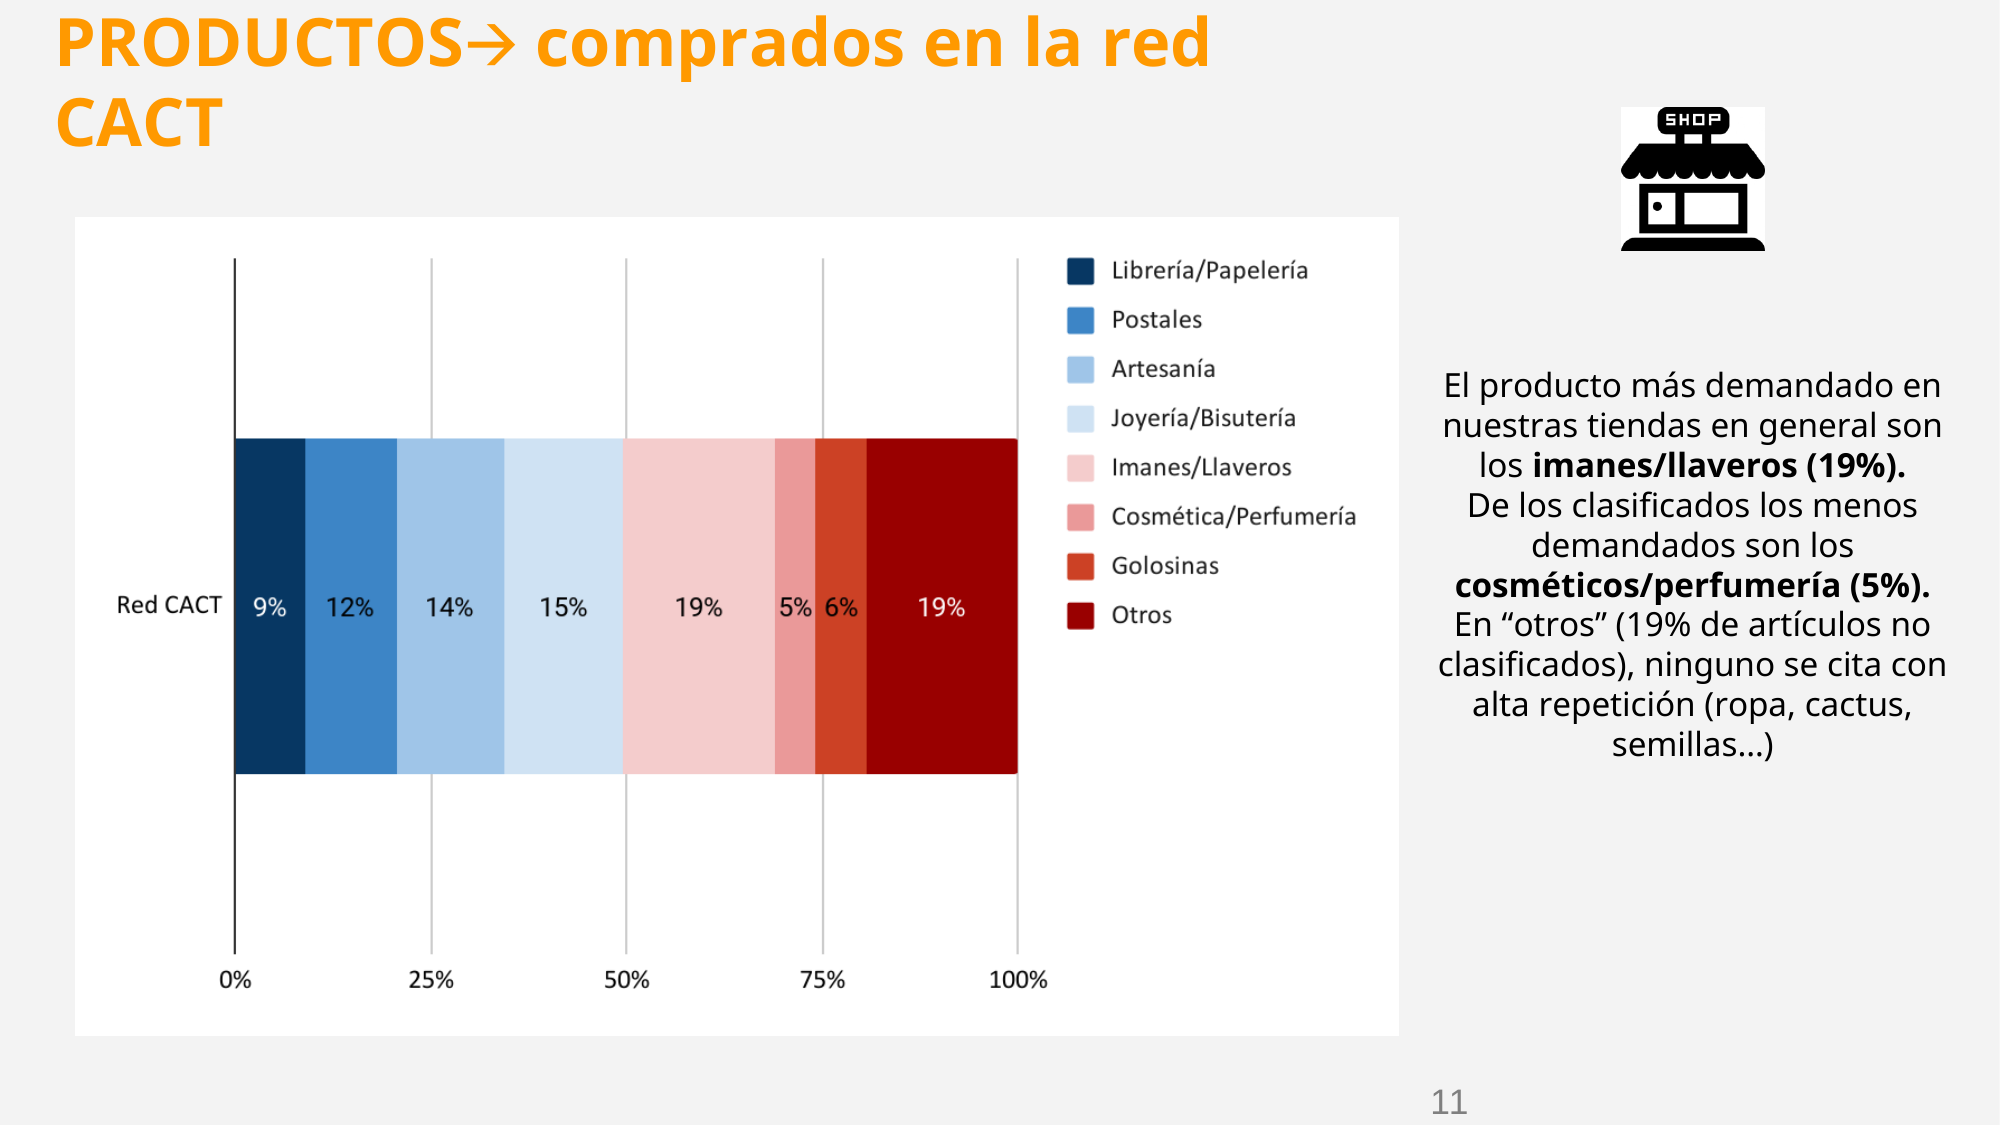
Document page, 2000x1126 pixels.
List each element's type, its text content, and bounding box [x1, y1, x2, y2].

picture [75, 217, 1399, 1036]
text_box <número> [1412, 1069, 1880, 1126]
text_box PRODUCTOS🡪 comprados en la red CACT [54, 0, 1276, 120]
picture [1621, 107, 1765, 251]
text_box El producto más demandado en nuestras tiendas en general son los imanes/llaveros (19%). De los clasificados los menos demandados son los cosméticos/perfumería (5%). En “otros” (19% de artículos no clasificados), ninguno se cita con alta repetición (ropa, cactus, semillas…) [1403, 356, 1983, 571]
